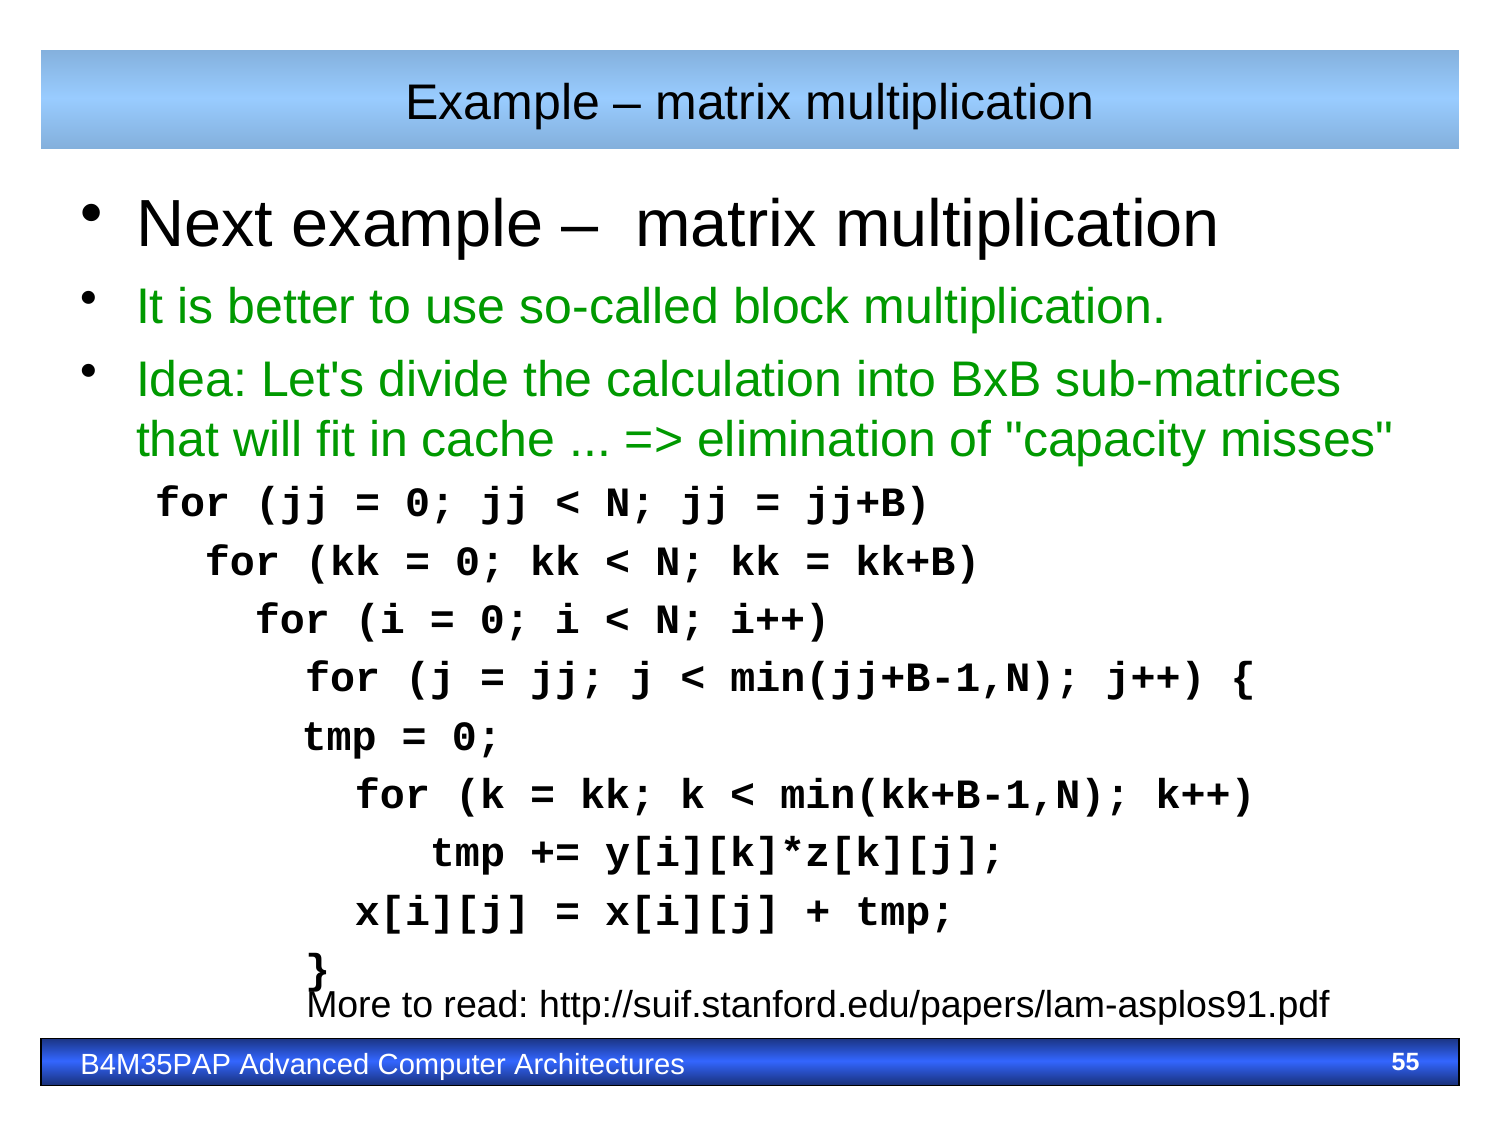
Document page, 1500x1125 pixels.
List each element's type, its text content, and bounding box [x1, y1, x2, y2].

list Next example – matrix multiplication It is better to use so-called block multiplication. Idea: Let's divide the calculation into BxB sub-matrices that will fit in cache ... => elimination of "capacity misses" for (jj = 0; jj < N; jj = jj+B) for (kk = 0; kk < N; kk = kk+B) for (i = 0; i < N; i++) for (j = jj; j < min(jj+B-1,N); j++) { tmp = 0; for (k = kk; k < min(kk+B-1,N); k++) tmp += y[i][k]*z[k][j]; x[i][j] = x[i][j] + tmp; } [64, 172, 1436, 1000]
text_box More to read: http://suif.stanford.edu/papers/lam-asplos91.pdf [291, 972, 1395, 1033]
title Example – matrix multiplication [41, 50, 1459, 149]
